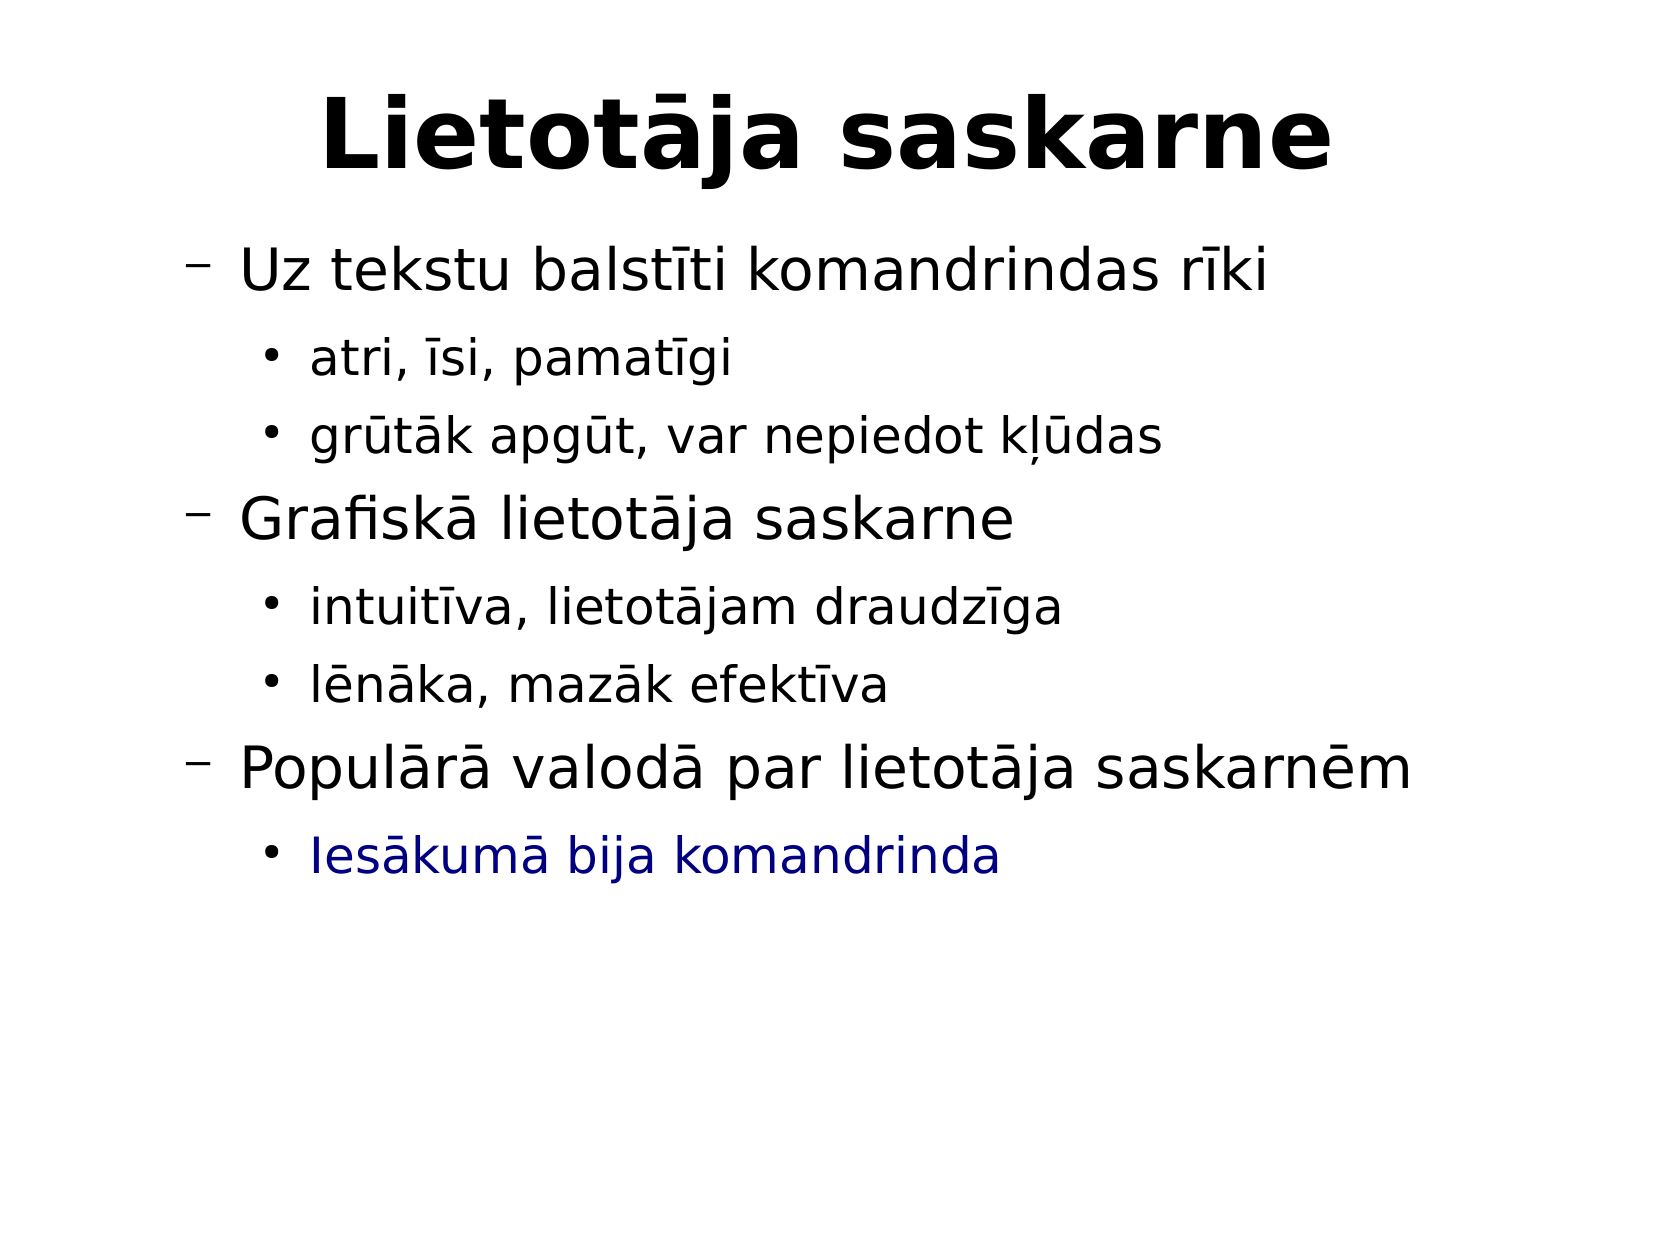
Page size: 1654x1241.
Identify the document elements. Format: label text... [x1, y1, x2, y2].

title Lietotāja saskarne [82, 49, 1571, 196]
list Uz tekstu balstīti komandrindas rīki atri, īsi, pamatīgi grūtāk apgūt, var nepiedot kļūdas Grafiskā lietotāja saskarne intuitīva, lietotājam draudzīga lēnāka, mazāk efektīva Populārā valodā par lietotāja saskarnēm Iesākumā bija komandrinda [82, 225, 1538, 1186]
